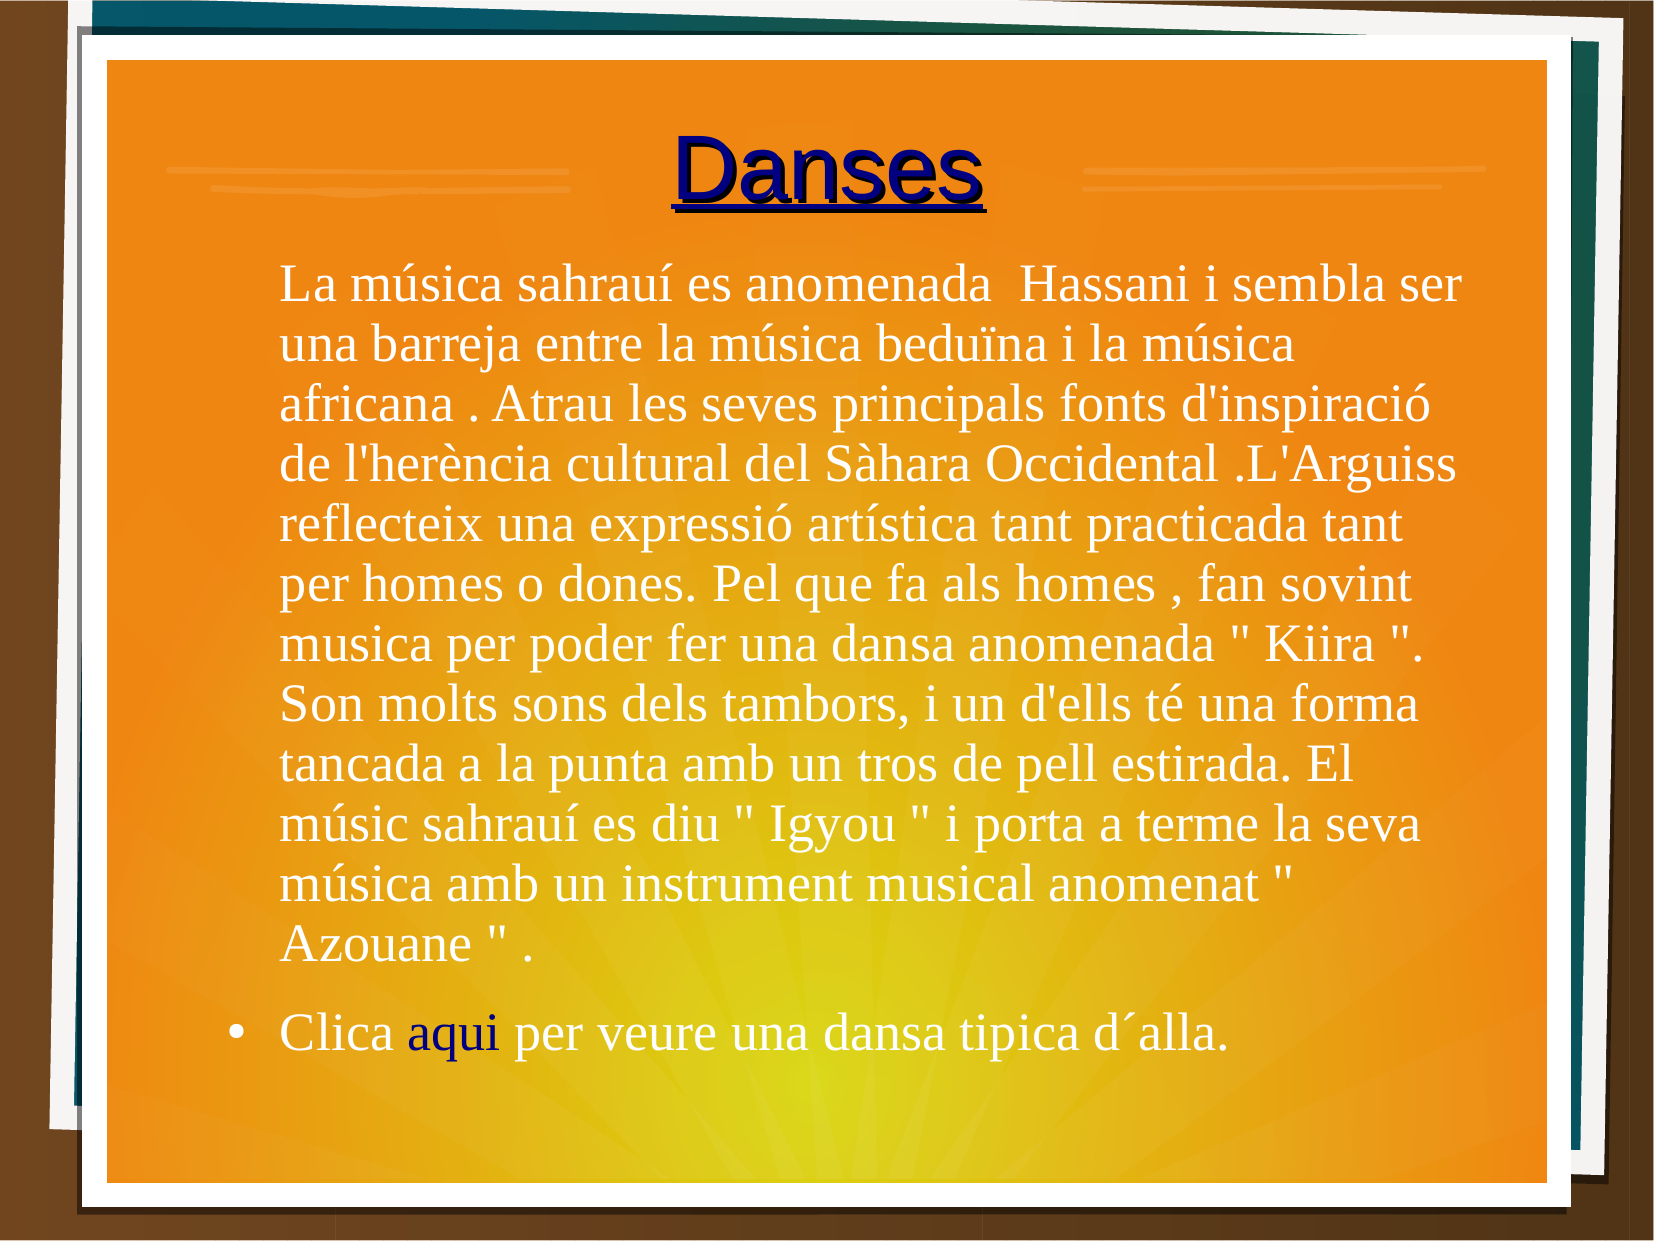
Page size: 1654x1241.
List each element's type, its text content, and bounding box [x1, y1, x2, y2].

list La música sahrauí es anomenada Hassani i sembla ser una barreja entre la música beduïna i la música africana . Atrau les seves principals fonts d'inspiració de l'herència cultural del Sàhara Occidental .L'Arguiss reflecteix una expressió artística tant practicada tant per homes o dones. Pel que fa als homes , fan sovint musica per poder fer una dansa anomenada " Kiira ". Son molts sons dels tambors, i un d'ells té una forma tancada a la punta amb un tros de pell estirada. El músic sahrauí es diu " Igyou " i porta a terme la seva música amb un instrument musical anomenat " Azouane " . Clica aqui per veure una dansa tipica d´alla. [209, 252, 1485, 1063]
title Danses [566, 78, 1087, 252]
